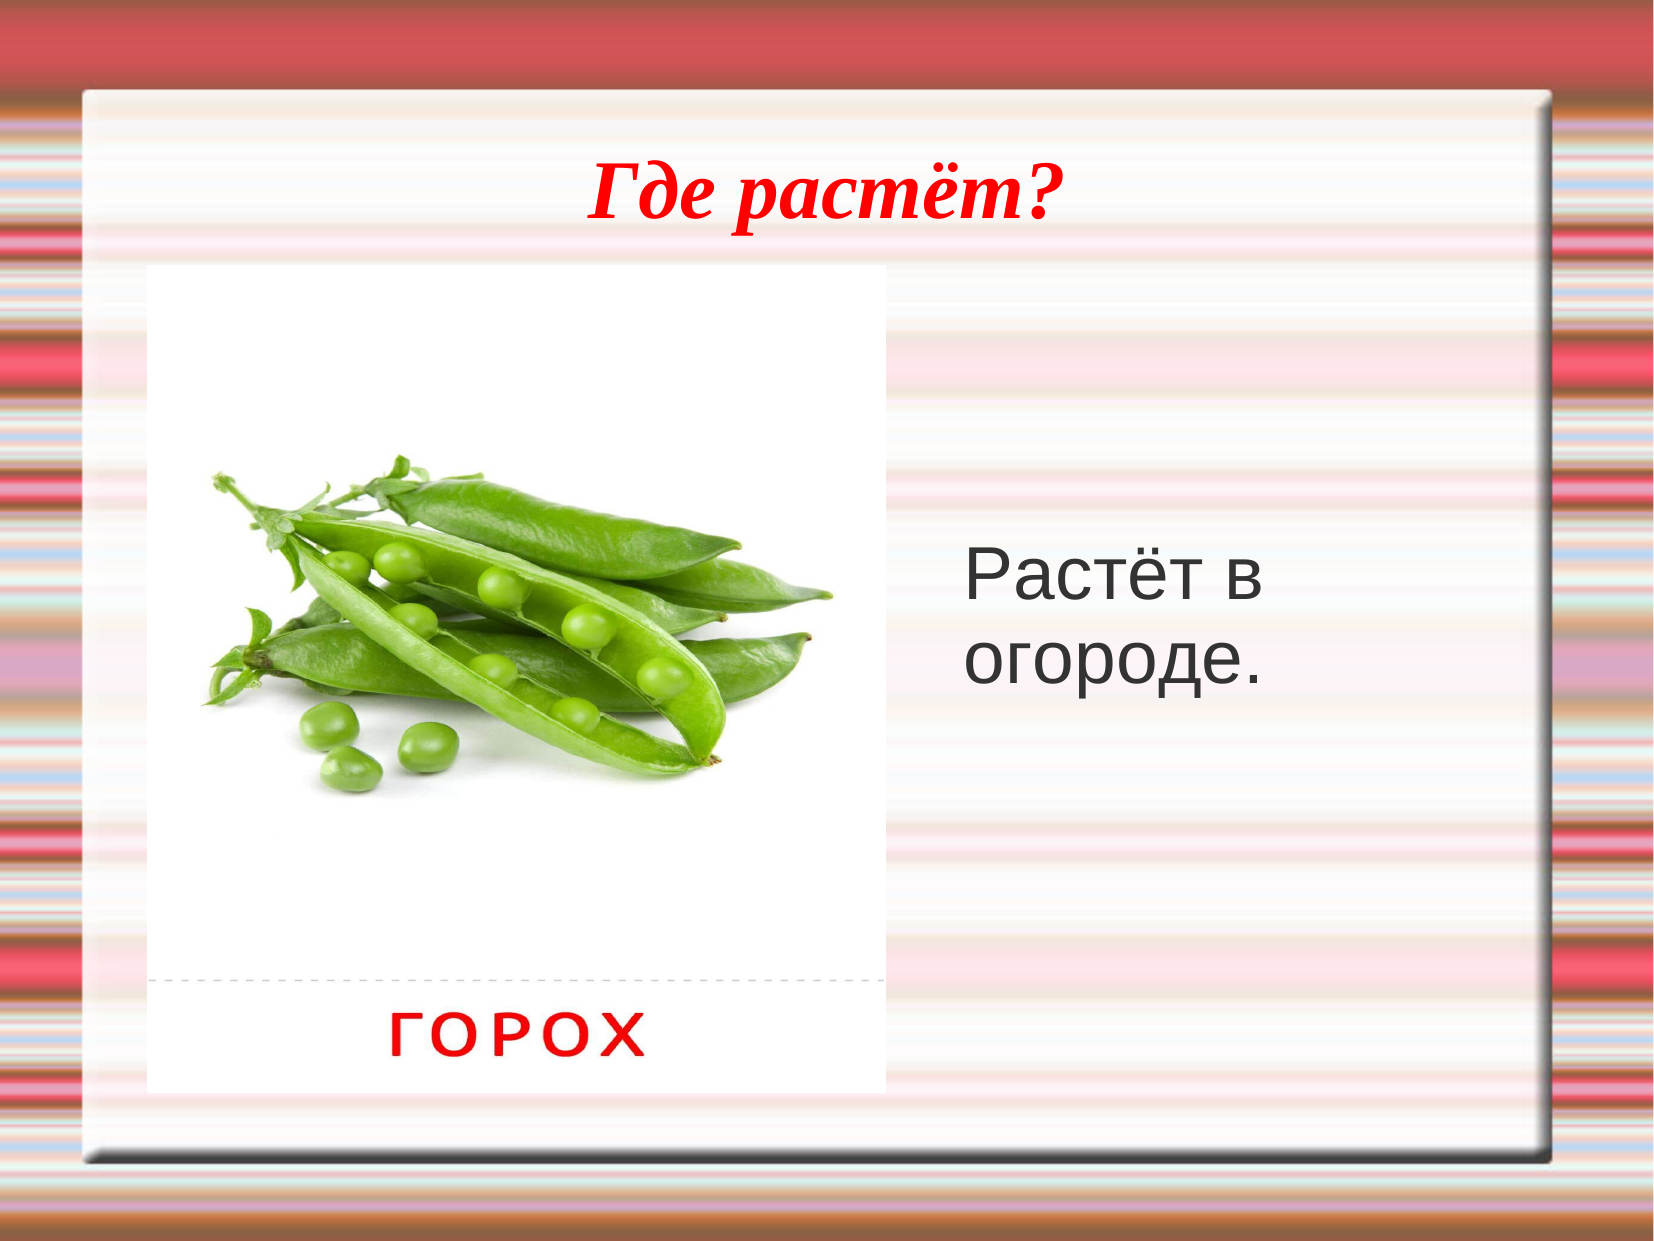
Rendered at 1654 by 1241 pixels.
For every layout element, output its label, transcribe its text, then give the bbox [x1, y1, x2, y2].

title Где растёт? [121, 114, 1534, 266]
picture [0, 0, 1654, 1241]
list Растёт в огороде. [964, 531, 1506, 857]
